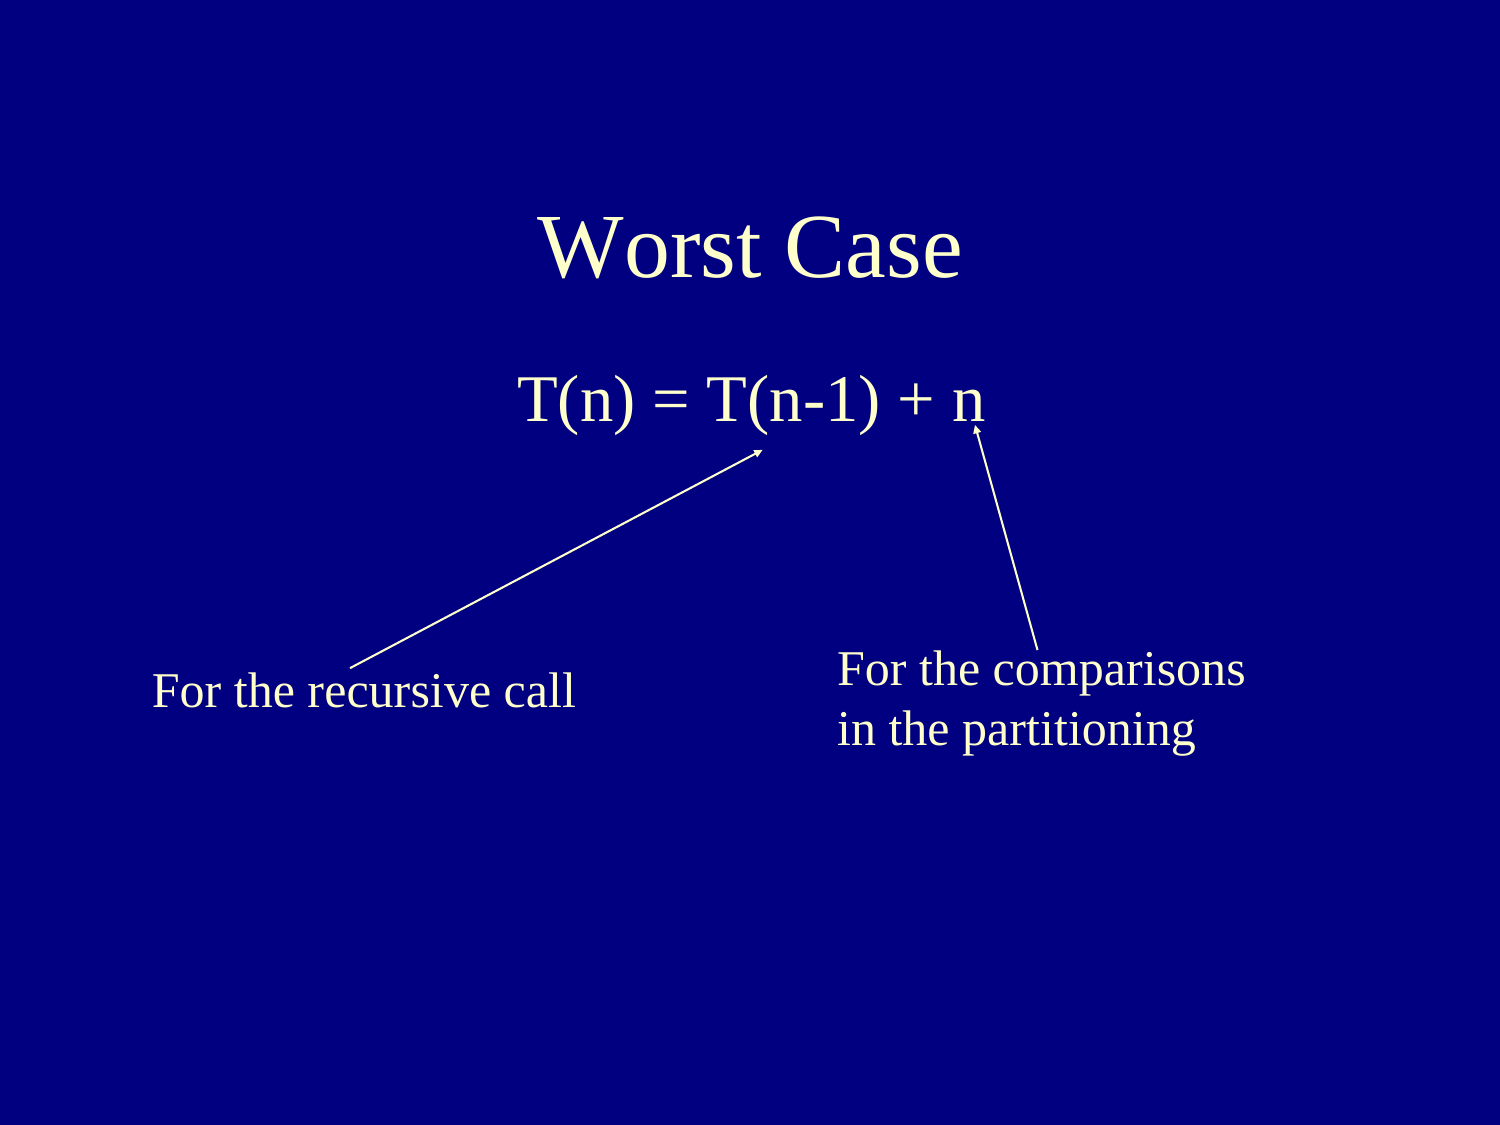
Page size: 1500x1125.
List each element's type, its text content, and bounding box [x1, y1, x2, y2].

text_box For the comparisons in the partitioning [822, 627, 1261, 763]
list T(n) = T(n-1) + n [22, 347, 1482, 1026]
title Worst Case [22, 145, 1480, 336]
text_box For the recursive call [137, 649, 592, 726]
